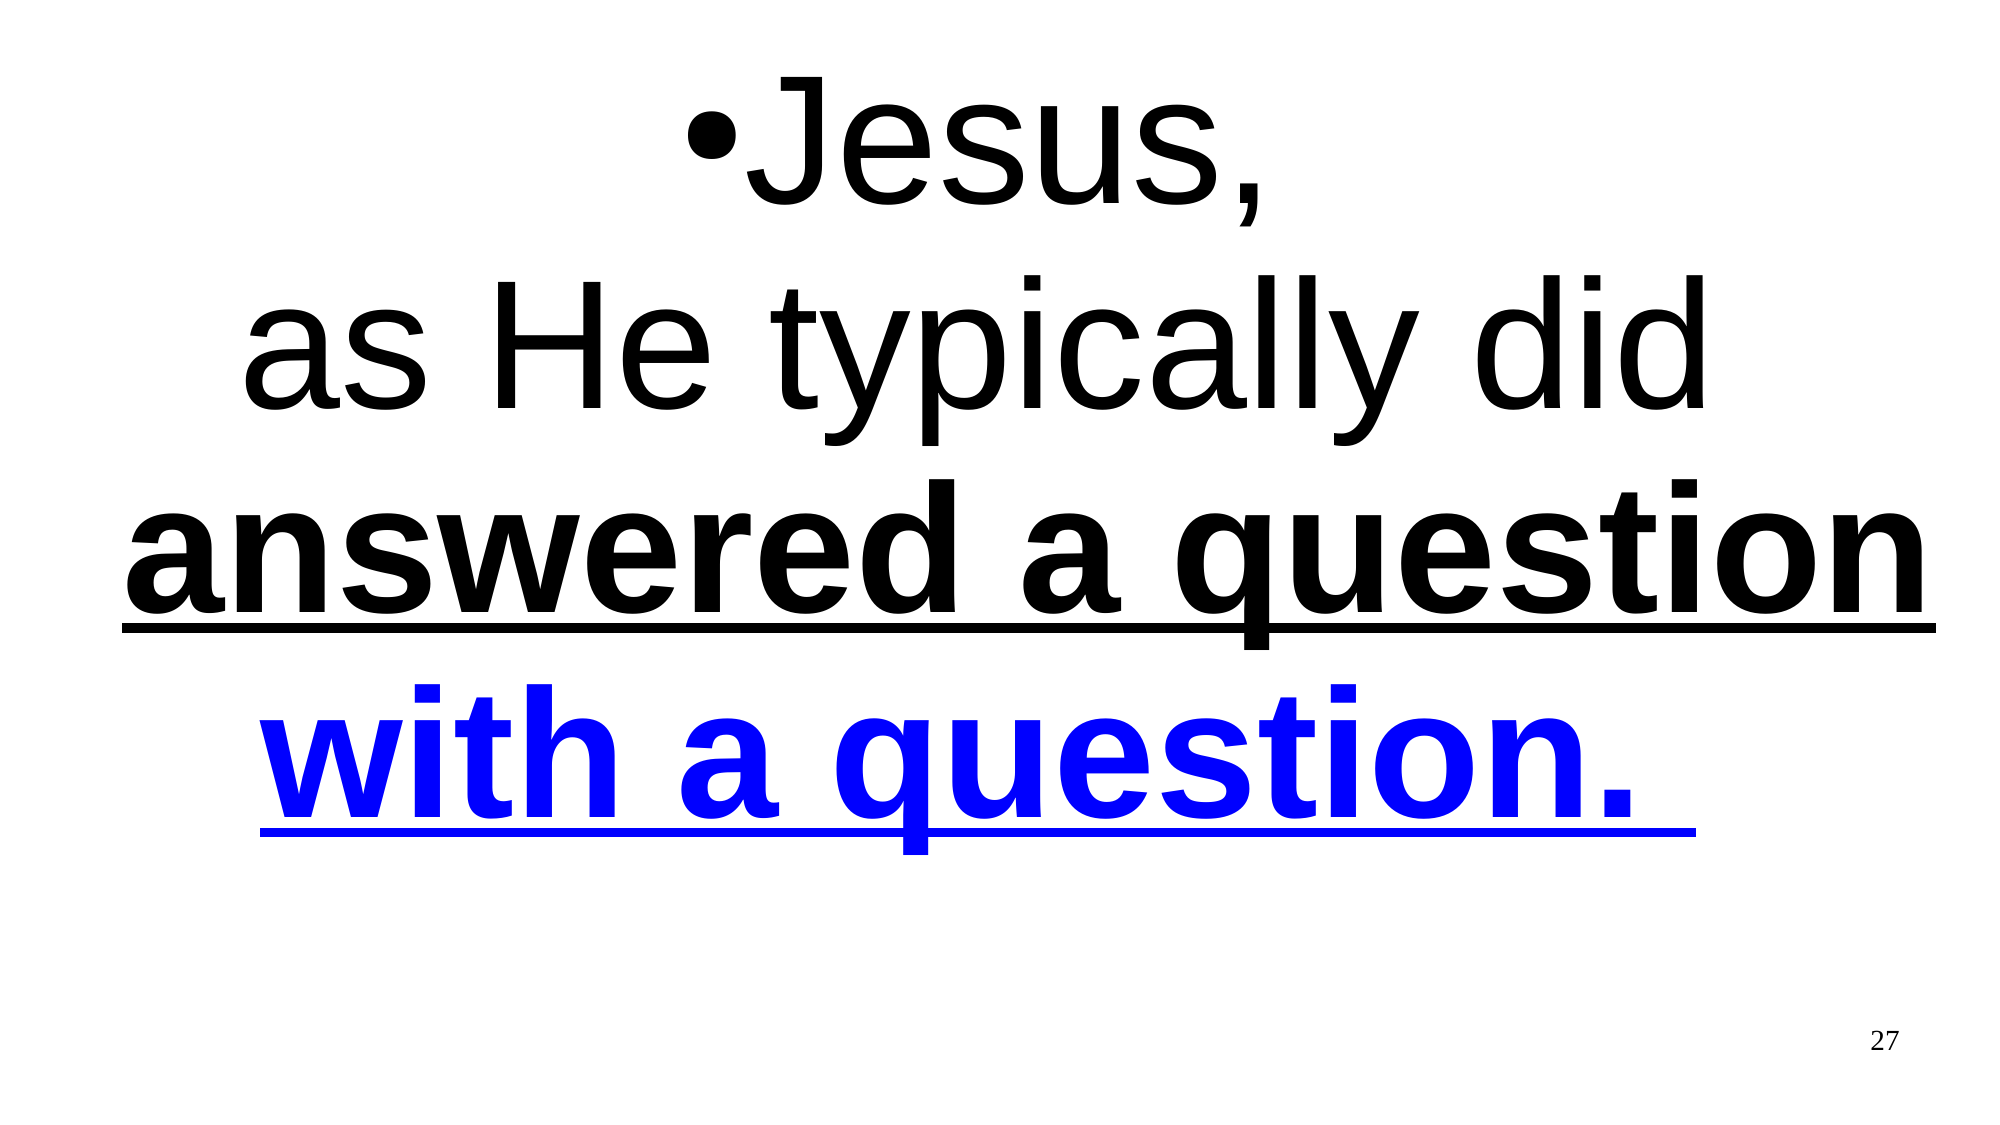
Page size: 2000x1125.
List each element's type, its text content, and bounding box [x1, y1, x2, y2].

list Jesus, as He typically did answered a question with a question. [37, 37, 1951, 1088]
